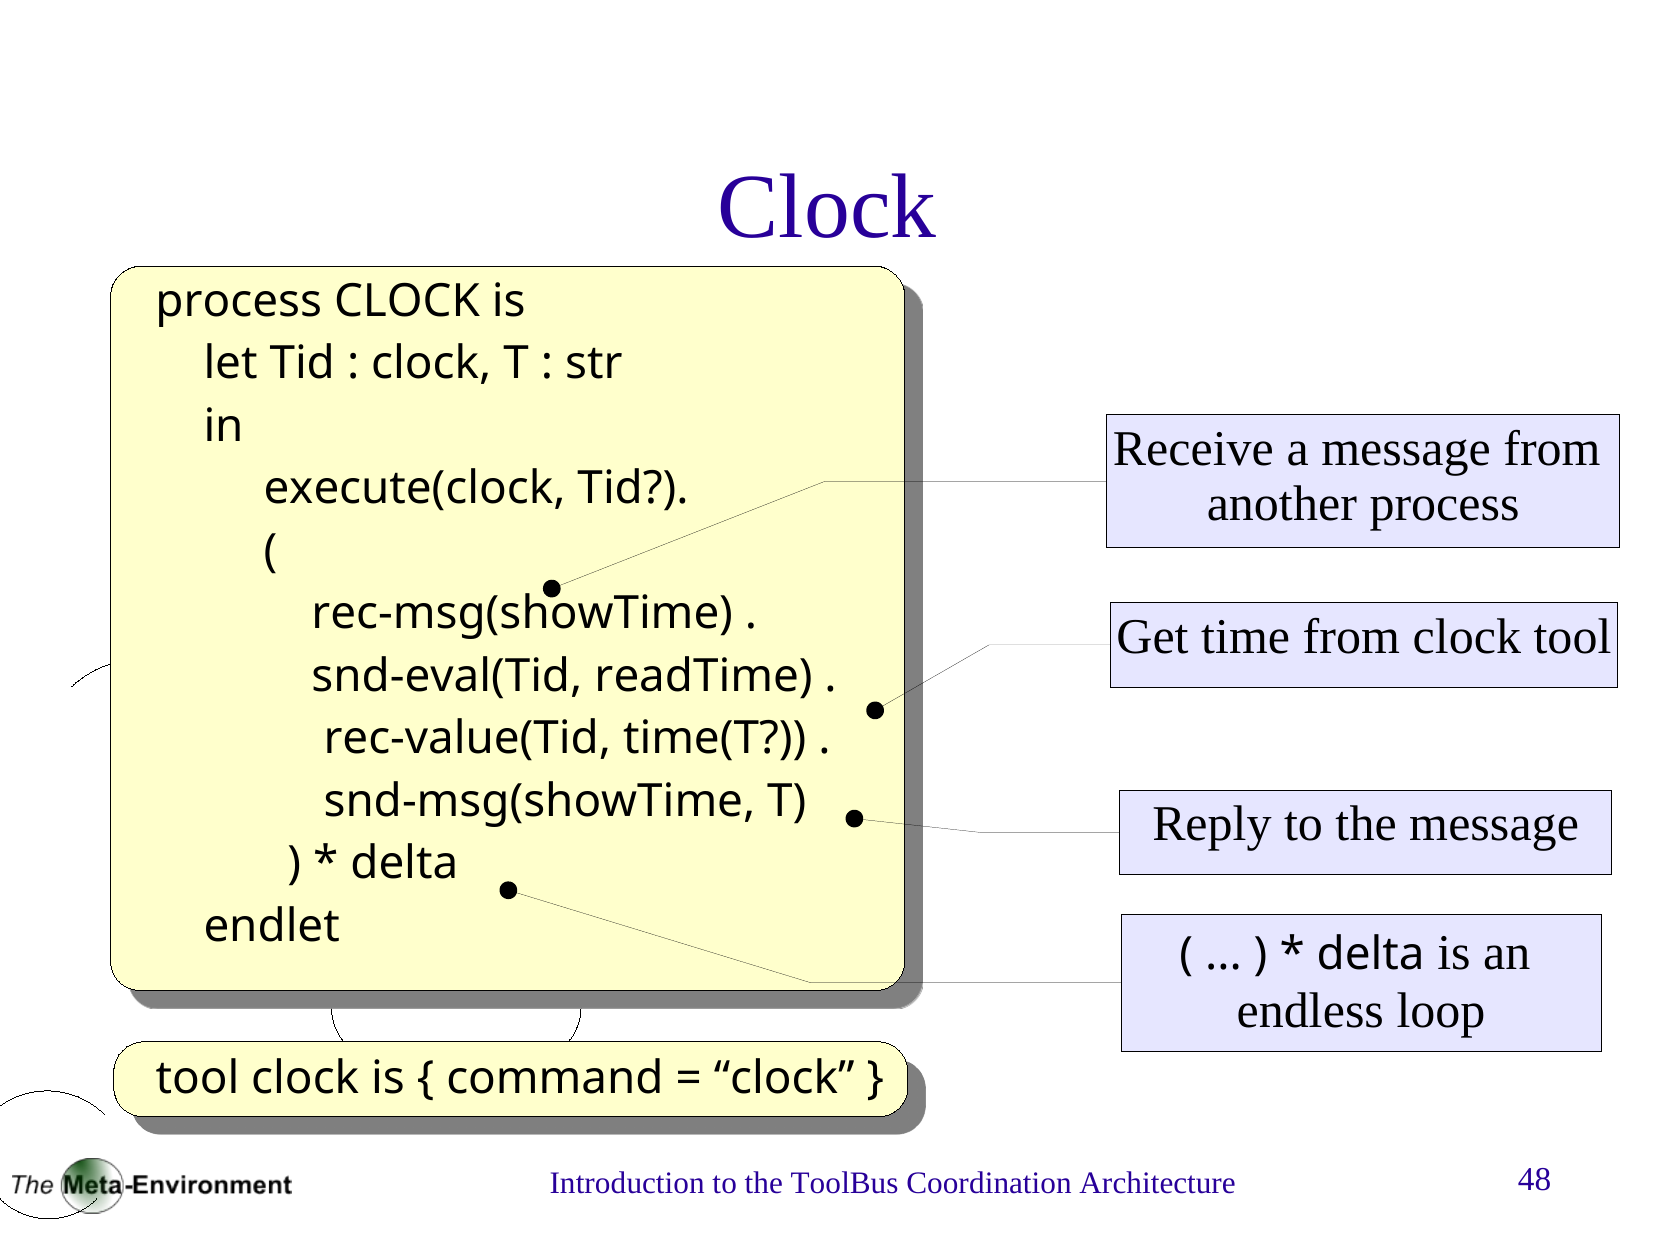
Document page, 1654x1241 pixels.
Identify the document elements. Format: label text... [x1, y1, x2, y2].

text_box Receive a message from another process [1106, 414, 1620, 548]
text_box process CLOCK is let Tid : clock, T : str in execute(clock, Tid?). ( rec-msg(showTime) . snd-eval(Tid, readTime) . rec-value(Tid, time(T?)) . snd-msg(showTime, T) ) * delta endlet [155, 267, 944, 983]
text_box [110, 273, 895, 991]
text_box tool clock is { command = “clock” } [155, 1044, 874, 1109]
text_box ( ... ) * delta is an endless loop [1121, 914, 1602, 1052]
picture [12, 1158, 292, 1214]
text_box Reply to the message [1119, 790, 1612, 875]
title Clock [121, 102, 1534, 311]
text_box [113, 1041, 908, 1117]
text_box Get time from clock tool [1110, 602, 1618, 688]
